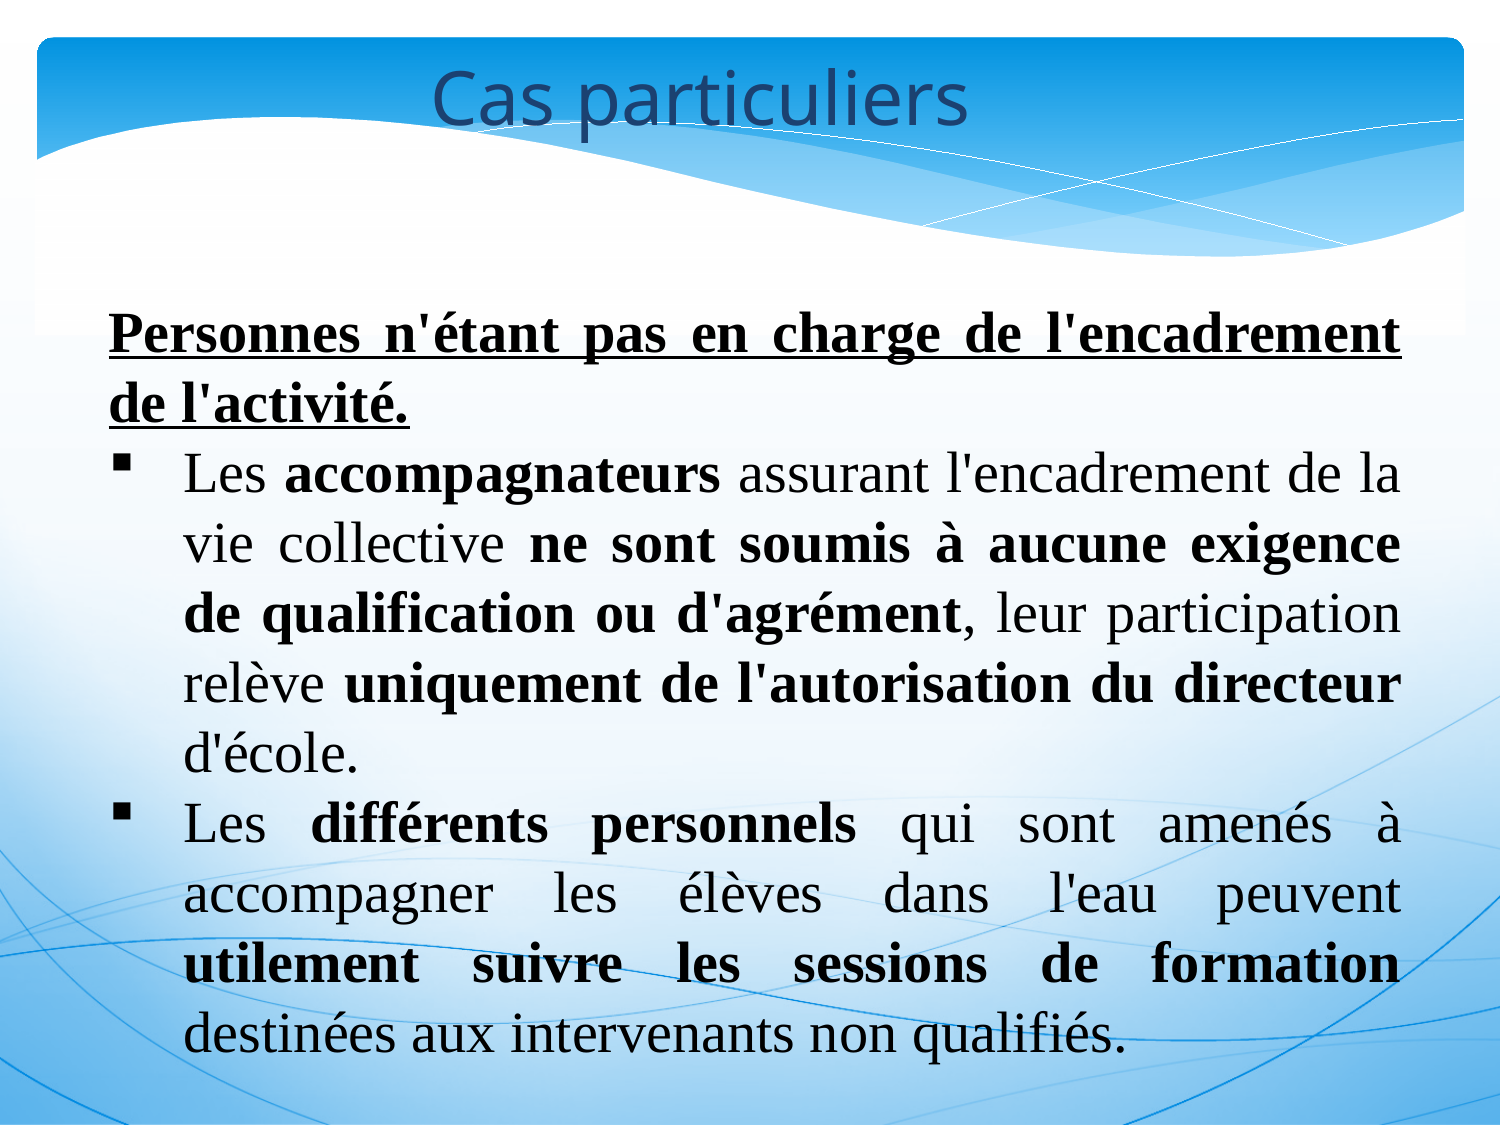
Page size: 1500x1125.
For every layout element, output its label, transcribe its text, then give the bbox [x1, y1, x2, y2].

picture [0, 0, 1500, 1125]
text_box Personnes n'étant pas en charge de l'encadrement de l'activité. Les accompagnateurs assurant l'encadrement de la vie collective ne sont soumis à aucune exigence de qualification ou d'agrément, leur participation relève uniquement de l'autorisation du directeur d'école. Les différents personnels qui sont amenés à accompagner les élèves dans l'eau peuvent utilement suivre les sessions de formation destinées aux intervenants non qualifiés. [93, 286, 1417, 1117]
text_box Cas particuliers [98, 42, 1304, 244]
